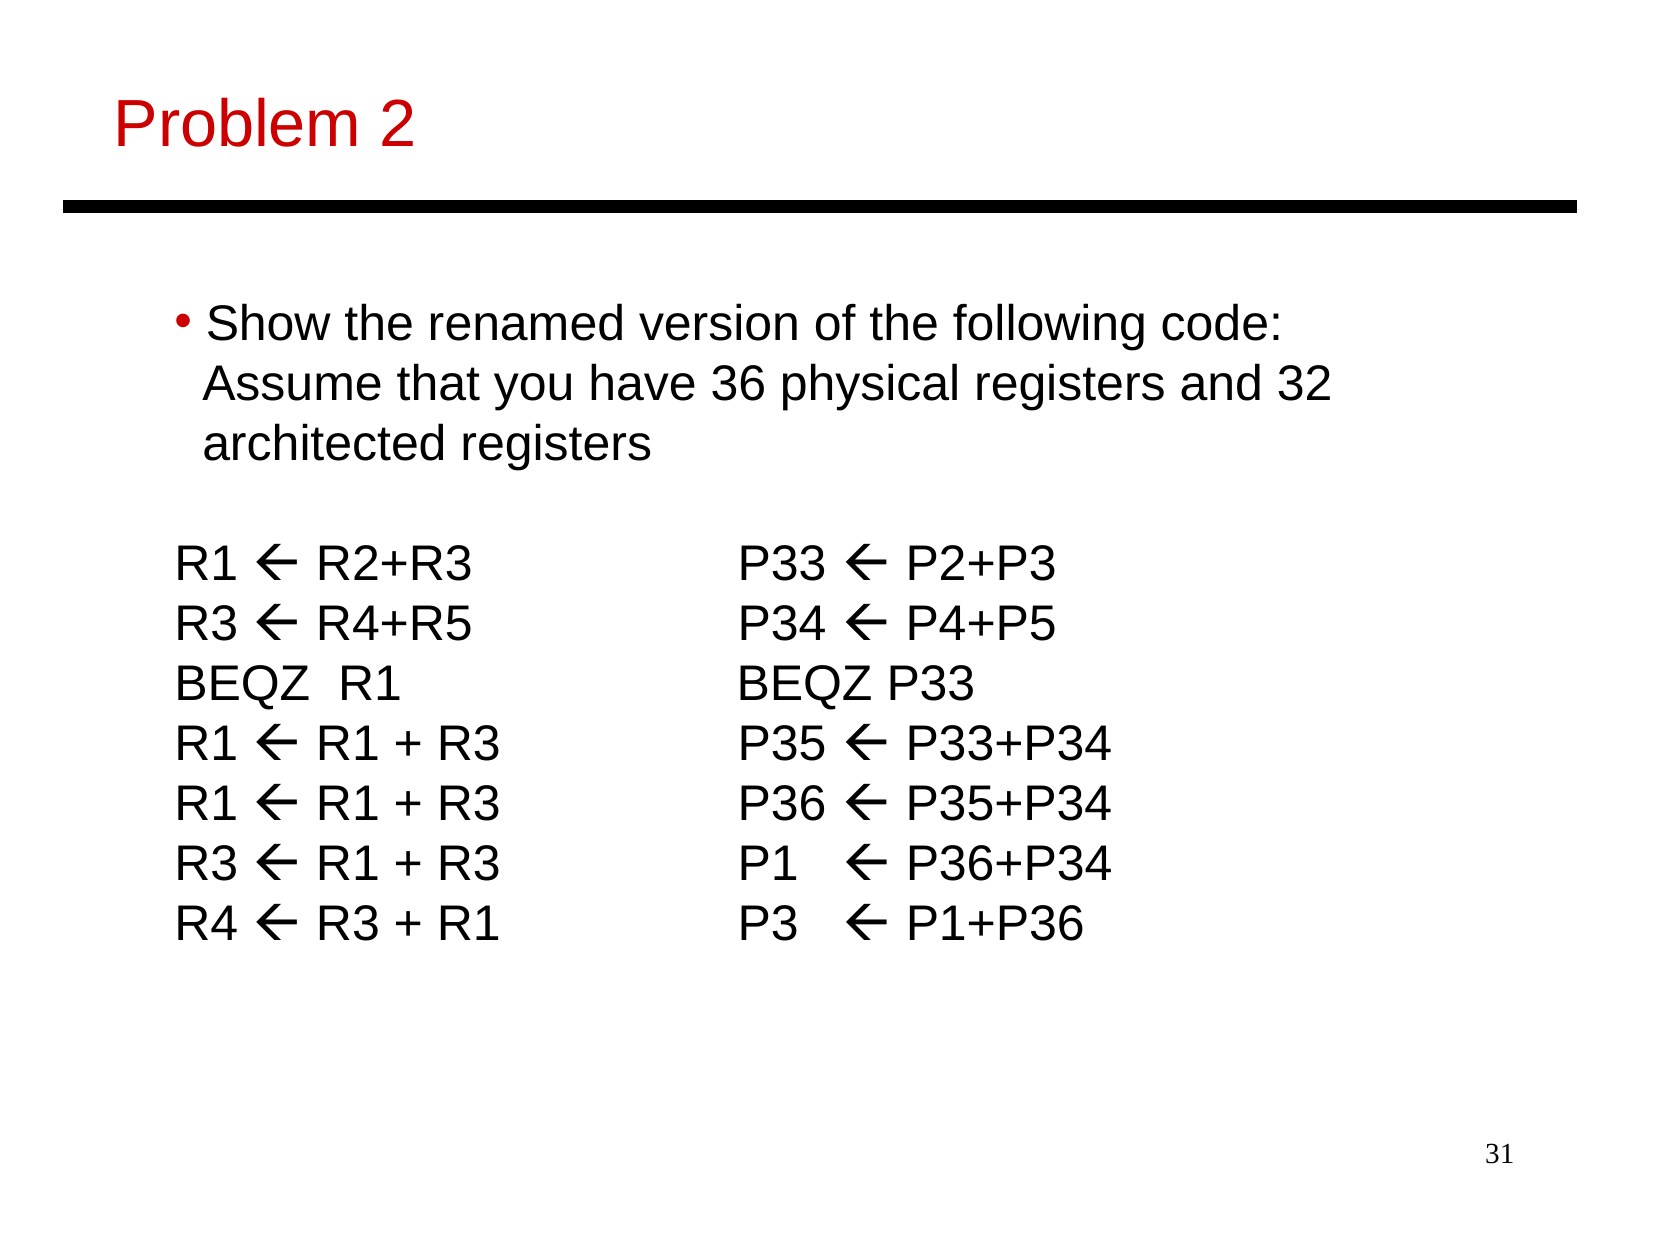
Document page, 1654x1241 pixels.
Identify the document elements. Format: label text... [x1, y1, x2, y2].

text_box Show the renamed version of the following code: Assume that you have 36 physical registers and 32 architected registers R1  R2+R3 P33  P2+P3 R3  R4+R5 P34  P4+P5 BEQZ R1 BEQZ P33 R1  R1 + R3 P35  P33+P34 R1  R1 + R3 P36  P35+P34 R3  R1 + R3 P1  P36+P34 R4  R3 + R1 P3  P1+P36 [159, 282, 1349, 959]
text_box <number> [1185, 1129, 1530, 1213]
text_box Problem 2 [98, 71, 432, 168]
